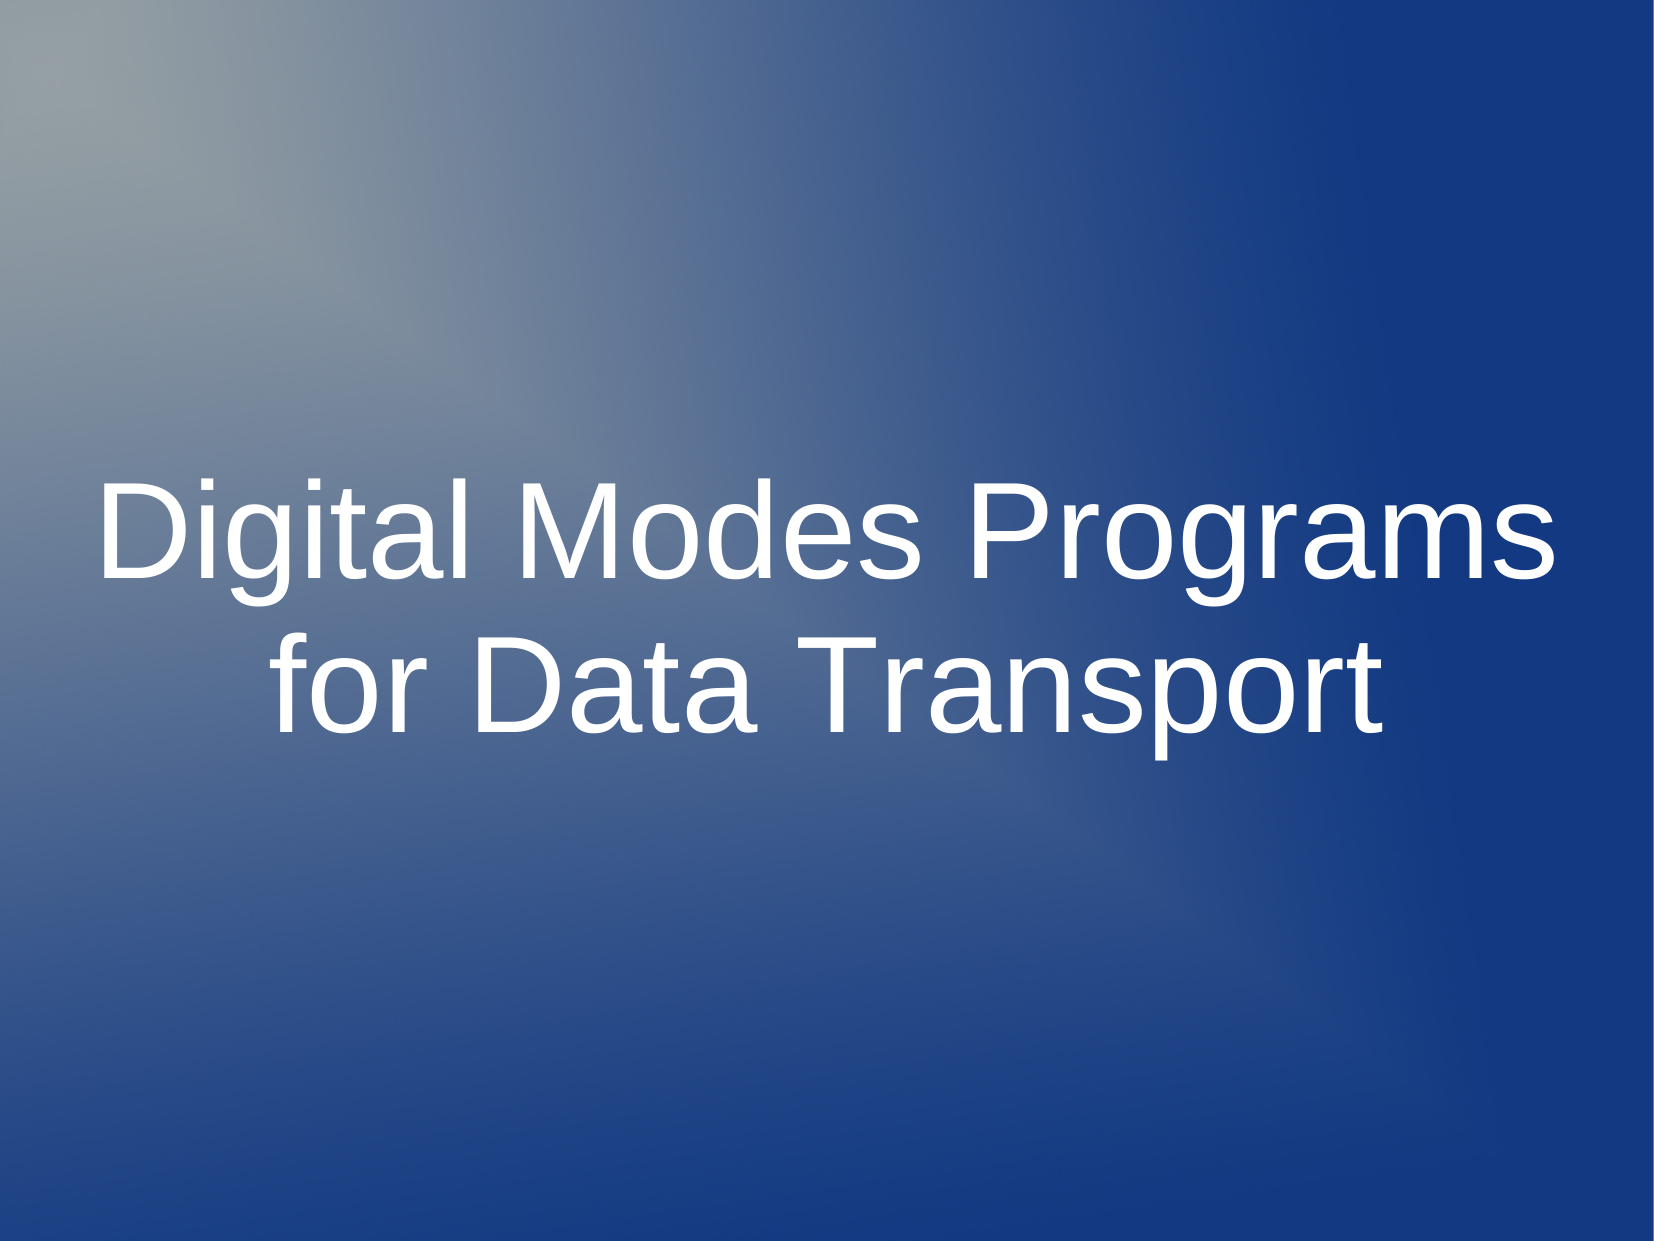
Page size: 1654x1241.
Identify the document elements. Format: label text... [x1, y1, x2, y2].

picture [0, 0, 1654, 1241]
title Digital Modes Programs for Data Transport [82, 453, 1571, 762]
